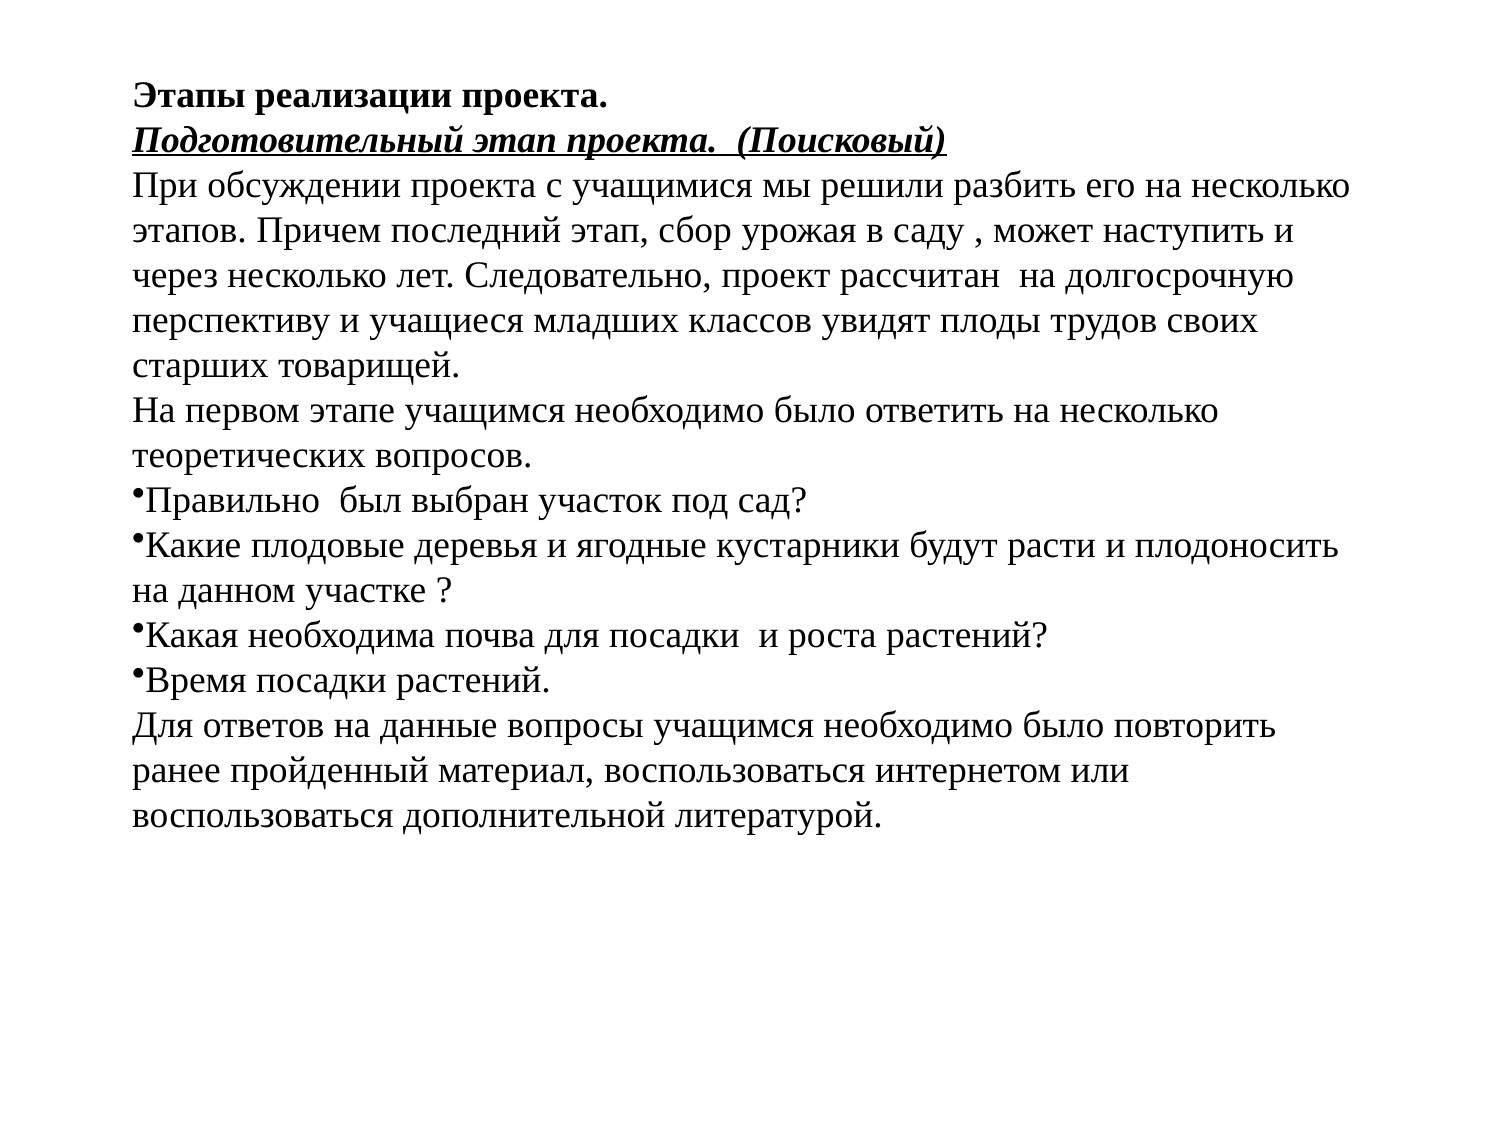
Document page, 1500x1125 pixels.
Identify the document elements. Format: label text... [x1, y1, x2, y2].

text_box Этапы реализации проекта. Подготовительный этап проекта. (Поисковый) При обсуждении проекта с учащимися мы решили разбить его на несколько этапов. Причем последний этап, сбор урожая в саду , может наступить и через несколько лет. Следовательно, проект рассчитан на долгосрочную перспективу и учащиеся младших классов увидят плоды трудов своих старших товарищей. На первом этапе учащимся необходимо было ответить на несколько теоретических вопросов. Правильно был выбран участок под сад? Какие плодовые деревья и ягодные кустарники будут расти и плодоносить на данном участке ? Какая необходима почва для посадки и роста растений? Время посадки растений. Для ответов на данные вопросы учащимся необходимо было повторить ранее пройденный материал, воспользоваться интернетом или воспользоваться дополнительной литературой. [117, 62, 1383, 843]
